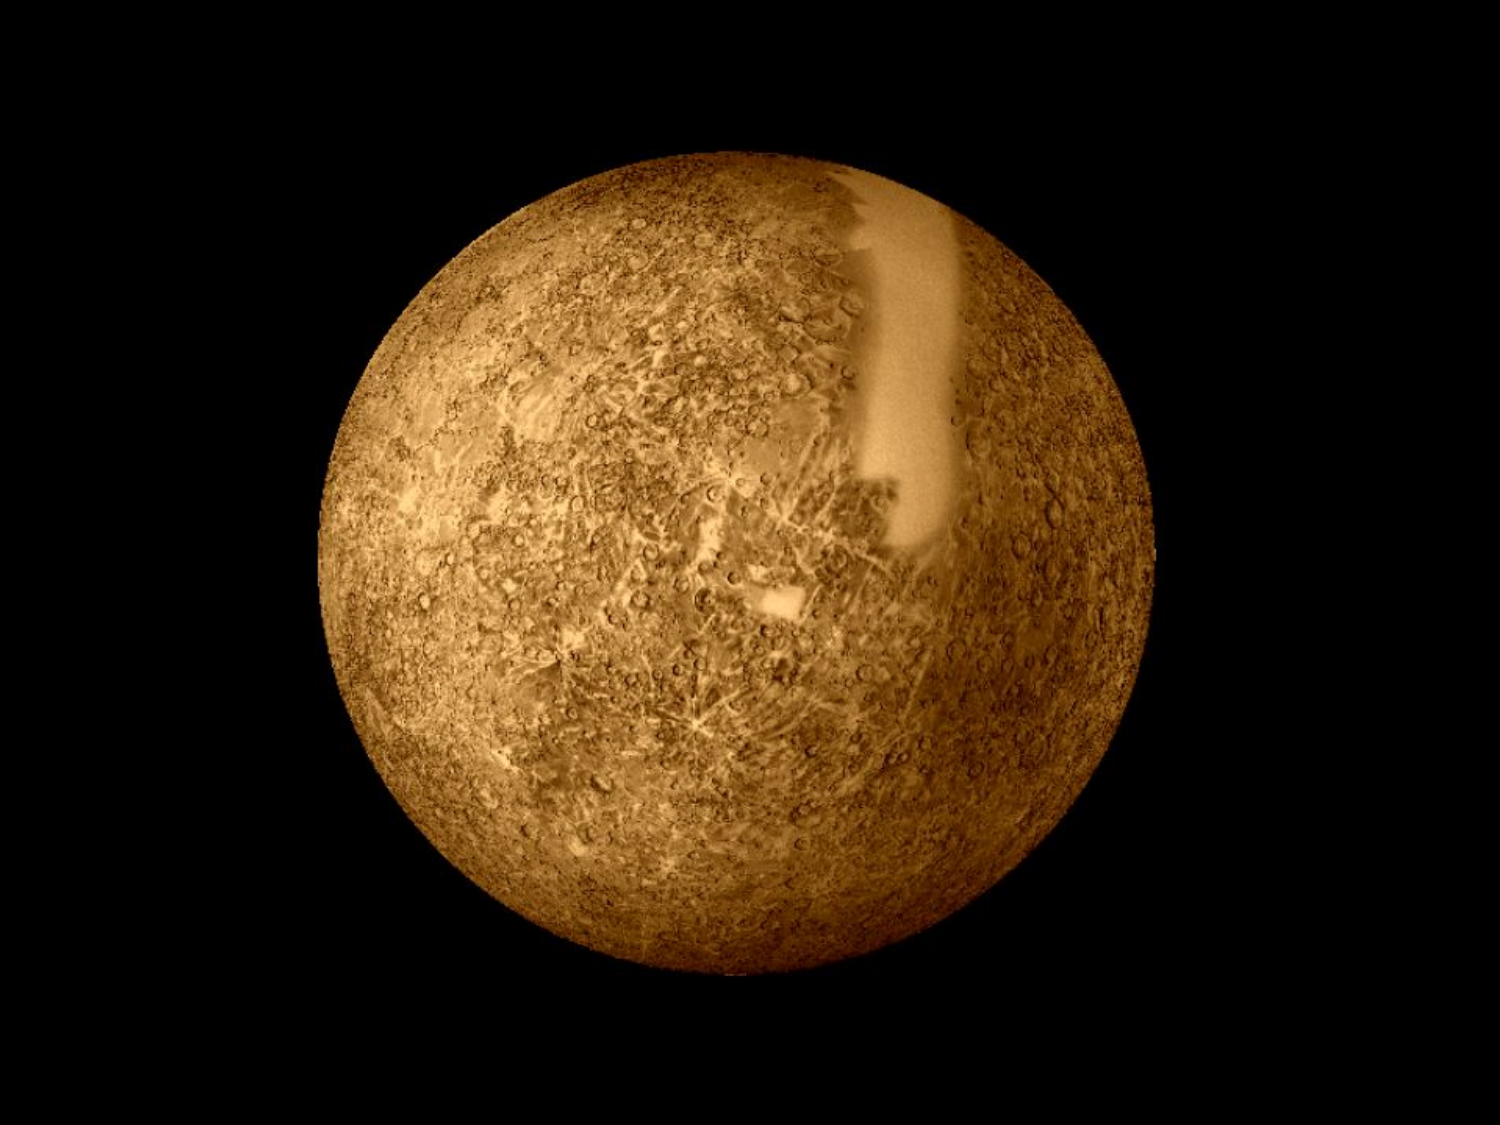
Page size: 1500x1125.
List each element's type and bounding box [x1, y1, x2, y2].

picture [265, 125, 1186, 987]
